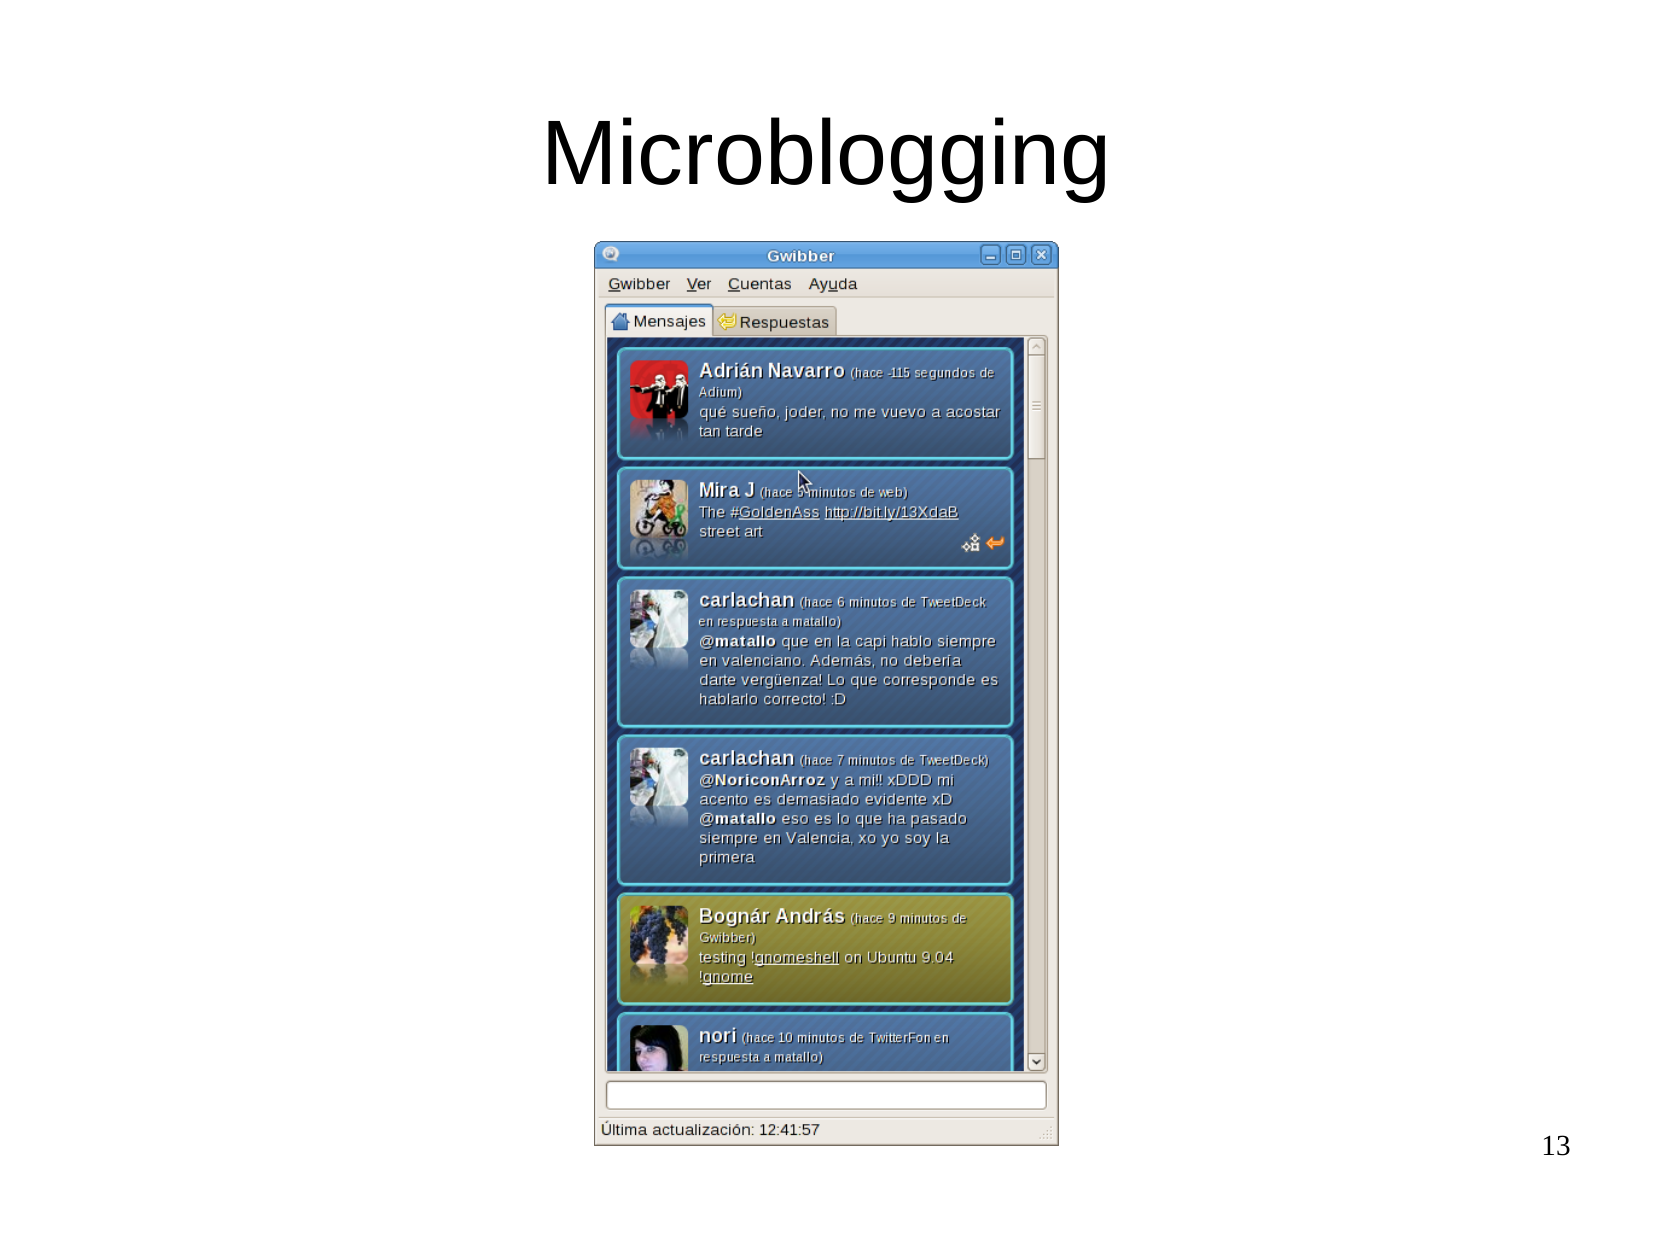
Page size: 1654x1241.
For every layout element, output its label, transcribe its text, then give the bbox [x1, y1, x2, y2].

picture [594, 241, 1059, 1146]
title Microblogging [82, 56, 1571, 250]
